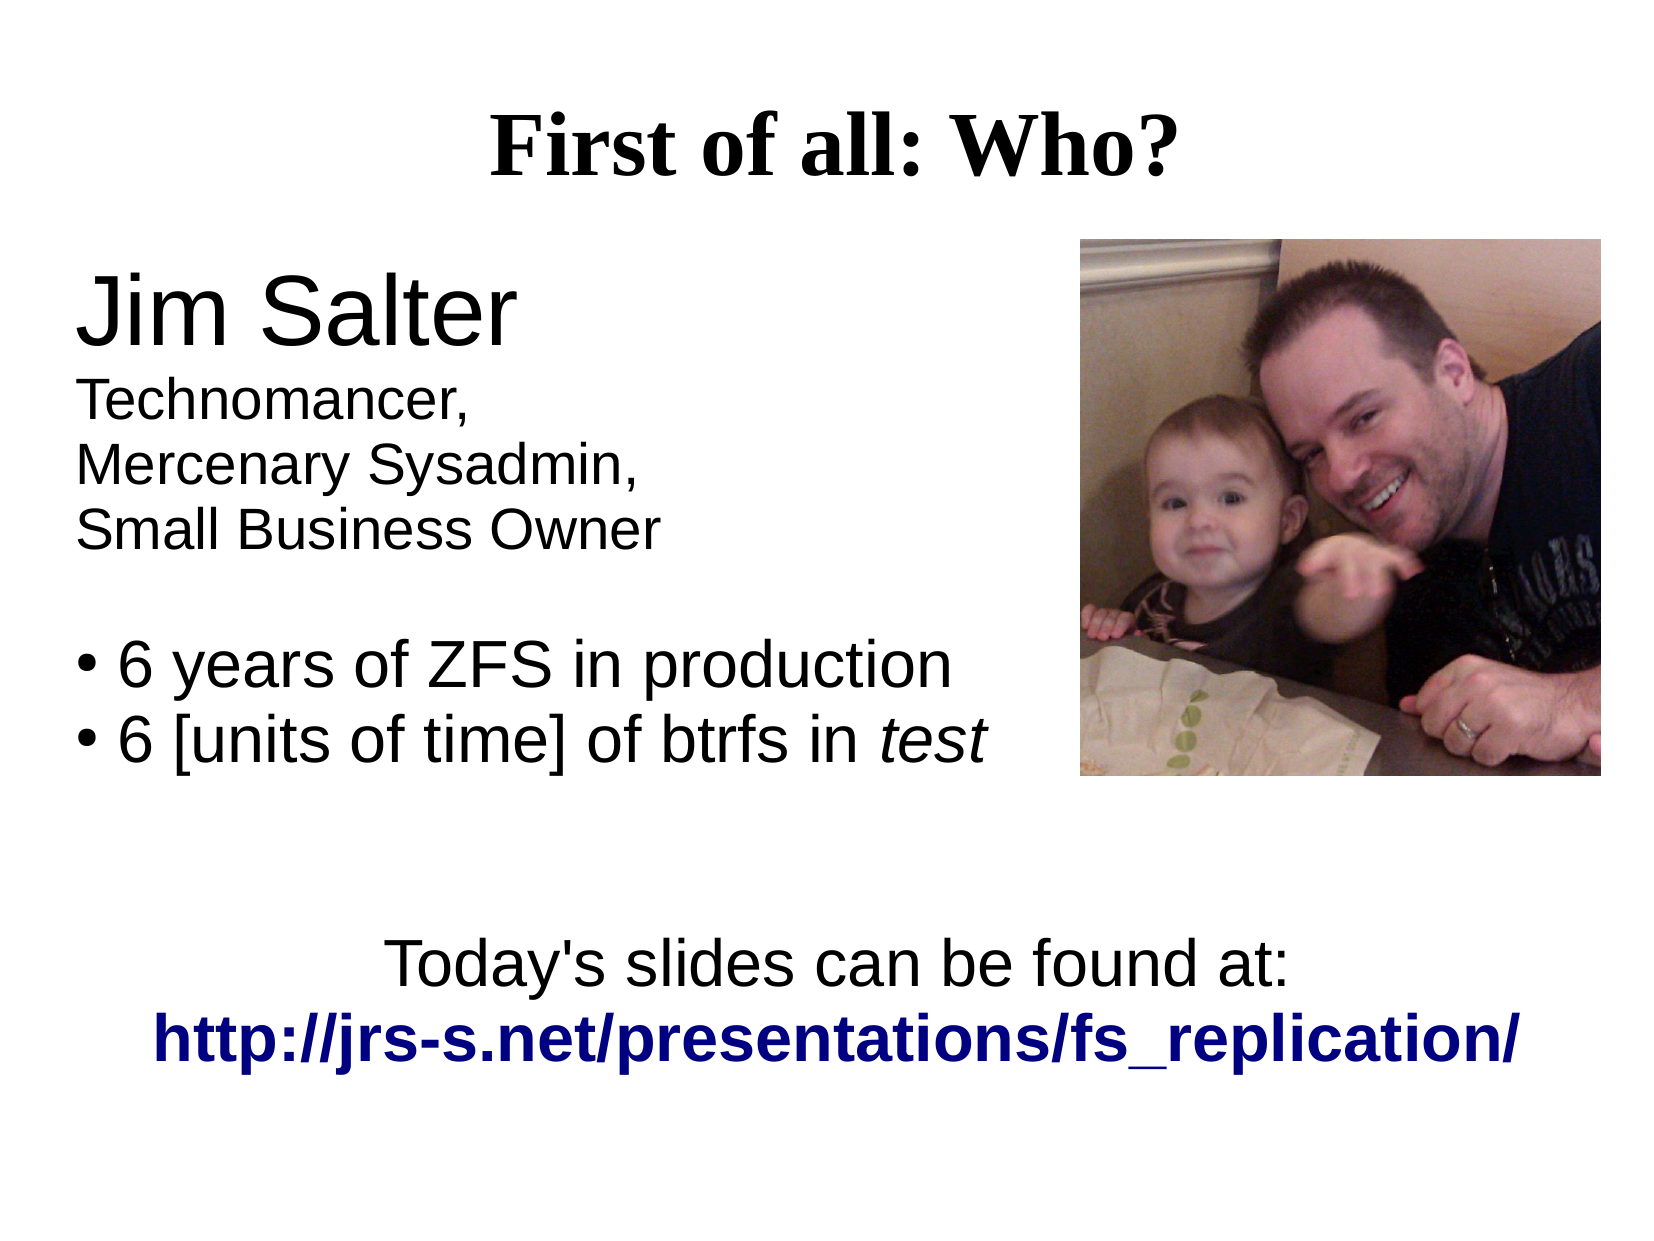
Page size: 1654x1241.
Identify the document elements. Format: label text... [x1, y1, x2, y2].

title First of all: Who? [82, 49, 1591, 241]
text_box Jim Salter Technomancer, Mercenary Sysadmin, Small Business Owner 6 years of ZFS in production 6 [units of time] of btrfs in test Today's slides can be found at: http://jrs-s.net/presentations/fs_replication/ [75, 255, 1601, 1141]
picture [1080, 239, 1601, 255]
